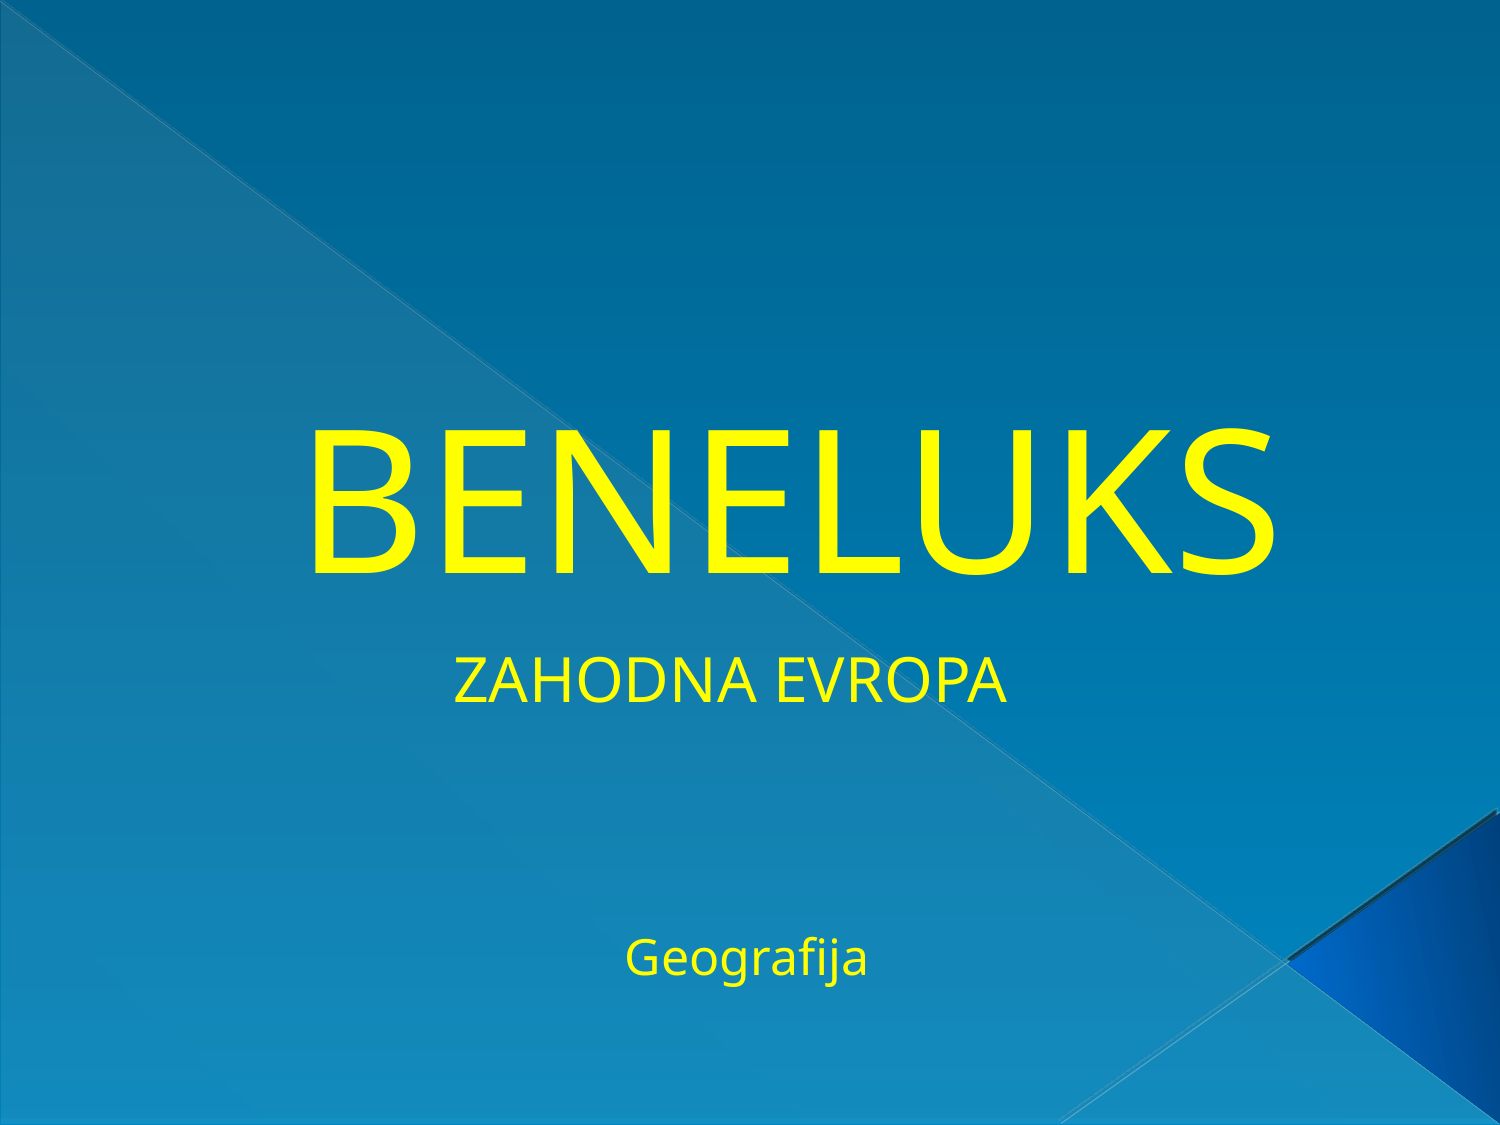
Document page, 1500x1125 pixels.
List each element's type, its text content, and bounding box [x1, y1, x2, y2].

title BENELUKS [88, 127, 1412, 622]
subtitle ZAHODNA EVROPA Geografija [88, 632, 1412, 1090]
